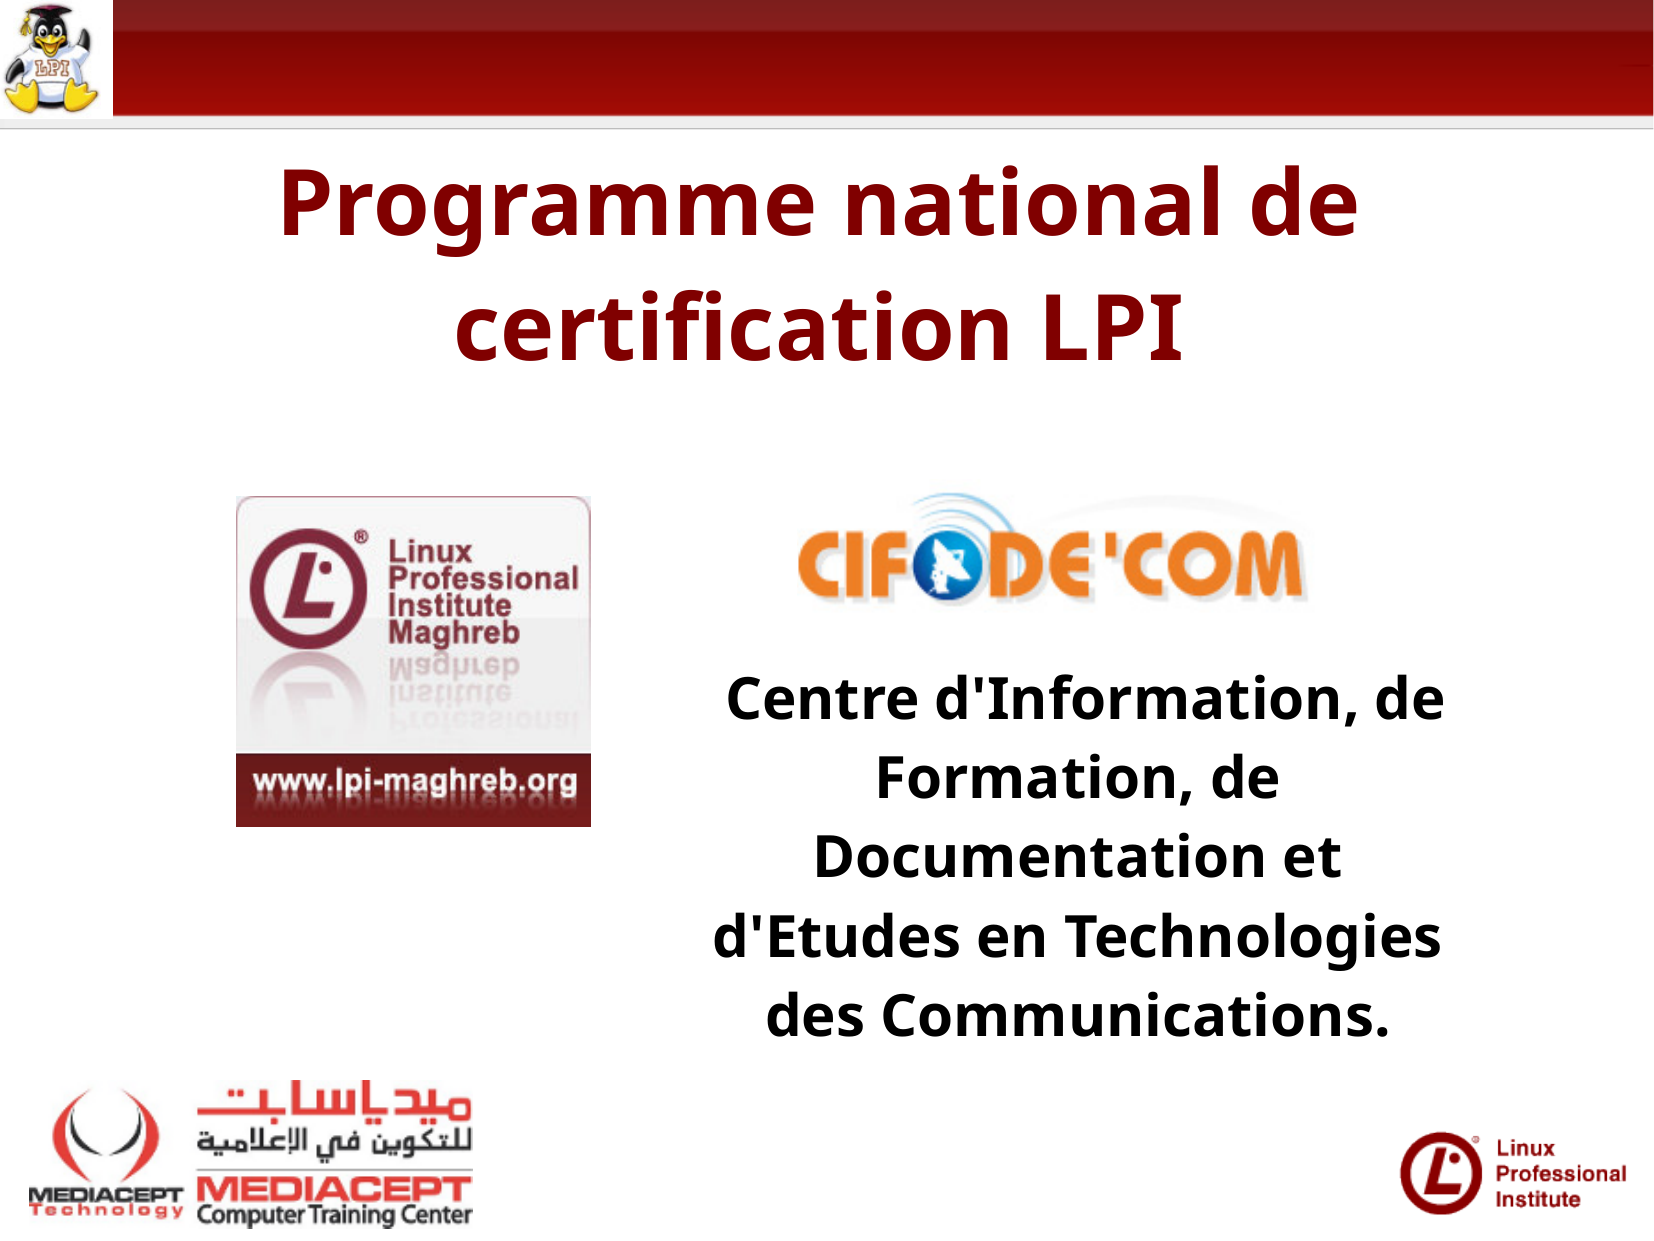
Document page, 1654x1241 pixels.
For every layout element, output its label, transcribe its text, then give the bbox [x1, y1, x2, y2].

text_box Centre d'Information, de Formation, de Documentation et d'Etudes en Technologies des Communications. [679, 649, 1477, 1015]
picture [29, 1080, 473, 1229]
picture [236, 496, 591, 827]
picture [1398, 1125, 1642, 1223]
picture [0, 0, 1654, 131]
text_box Programme national de certification LPI [43, 130, 1595, 366]
picture [797, 479, 1323, 649]
